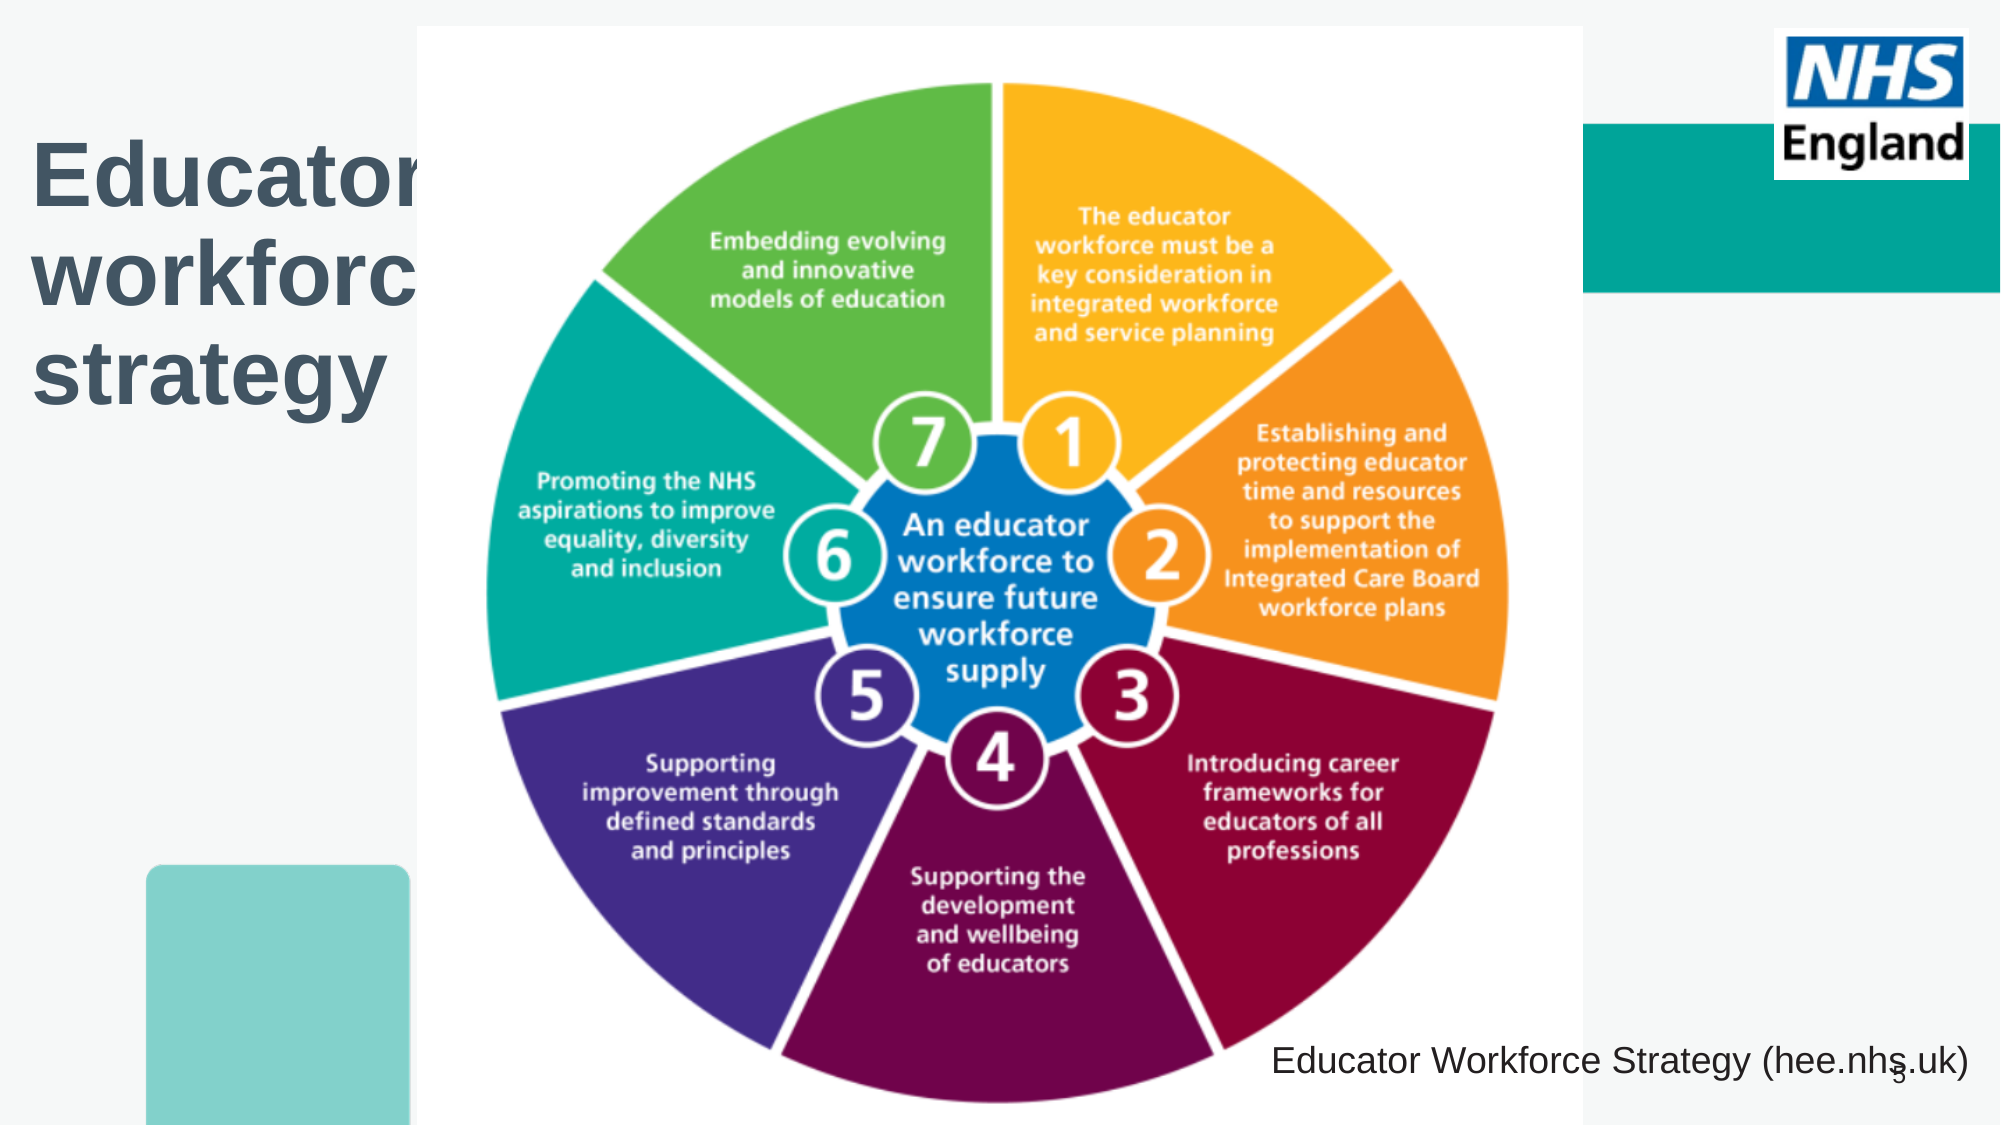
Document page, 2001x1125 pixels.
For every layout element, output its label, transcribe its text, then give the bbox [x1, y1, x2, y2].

text_box Educator workforce strategy [31, 127, 417, 695]
picture [417, 26, 1583, 1125]
text_box Educator Workforce Strategy (hee.nhs.uk) [1270, 1035, 2000, 1125]
picture [1774, 28, 1969, 180]
